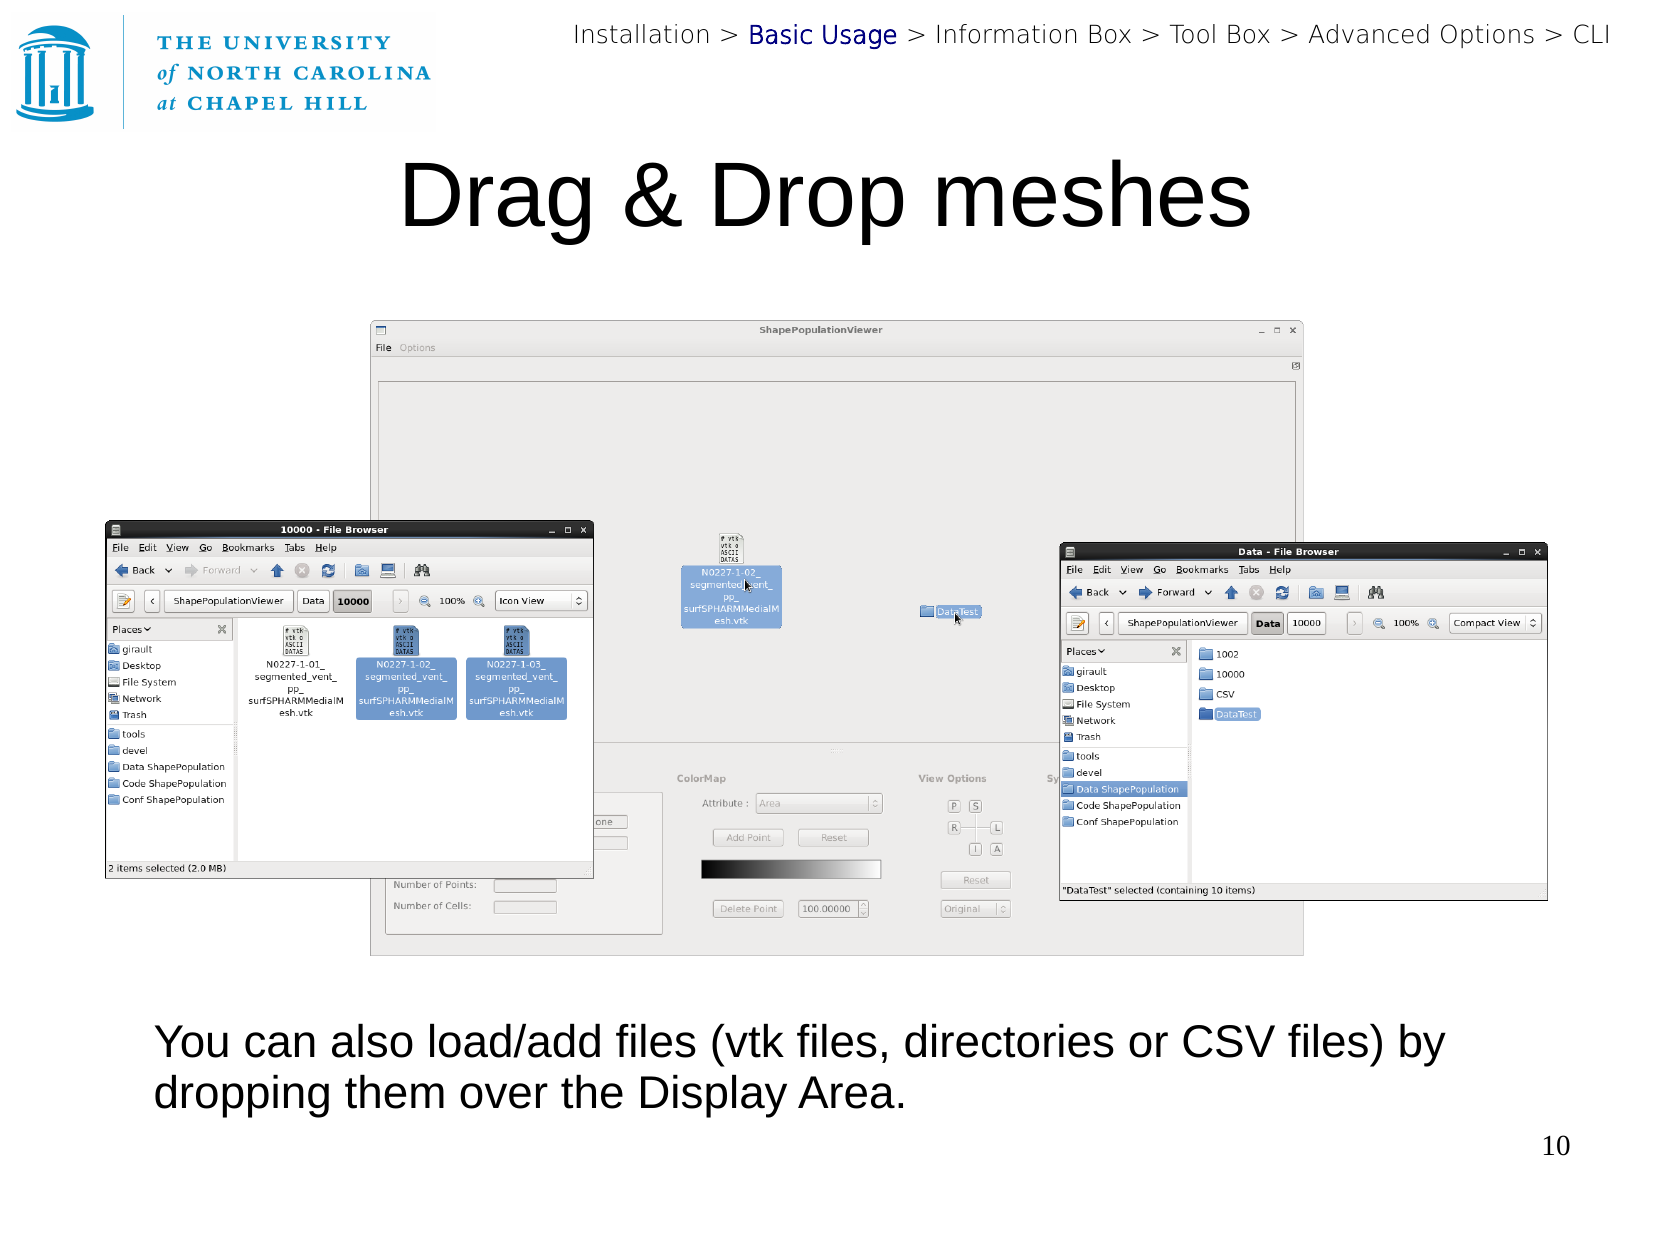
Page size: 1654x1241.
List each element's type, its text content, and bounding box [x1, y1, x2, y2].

text_box Installation > Basic Usage > Information Box > Tool Box > Advanced Options > CLI [558, 12, 1654, 57]
picture [11, 12, 436, 132]
picture [105, 320, 1548, 956]
title Drag & Drop meshes [82, 90, 1571, 298]
list You can also load/add files (vtk files, directories or CSV files) by dropping them over the Display Area. [82, 1015, 1561, 1180]
